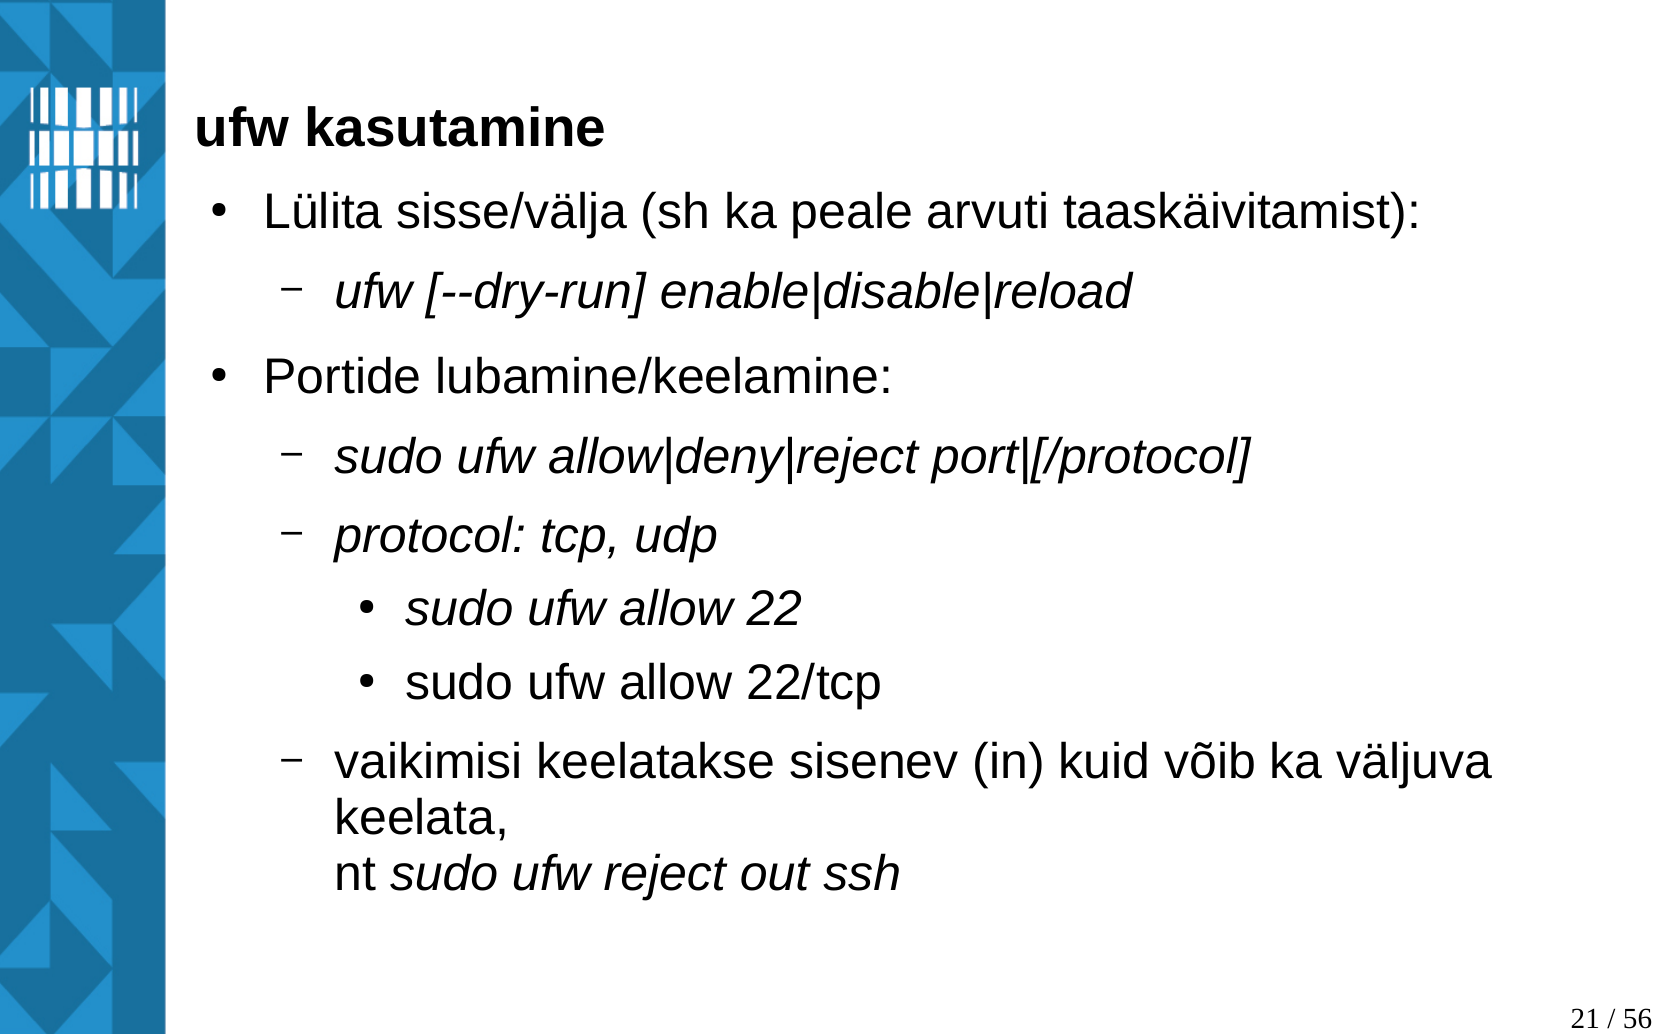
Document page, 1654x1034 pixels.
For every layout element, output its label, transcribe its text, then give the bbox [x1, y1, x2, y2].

list Lülita sisse/välja (sh ka peale arvuti taaskäivitamist): ufw [--dry-run] enable|disable|reload Portide lubamine/keelamine: sudo ufw allow|deny|reject port|[/protocol] protocol: tcp, udp sudo ufw allow 22 sudo ufw allow 22/tcp vaikimisi keelatakse sisenev (in) kuid võib ka väljuva keelata, nt sudo ufw reject out ssh [192, 183, 1595, 951]
title ufw kasutamine [194, 41, 1595, 183]
